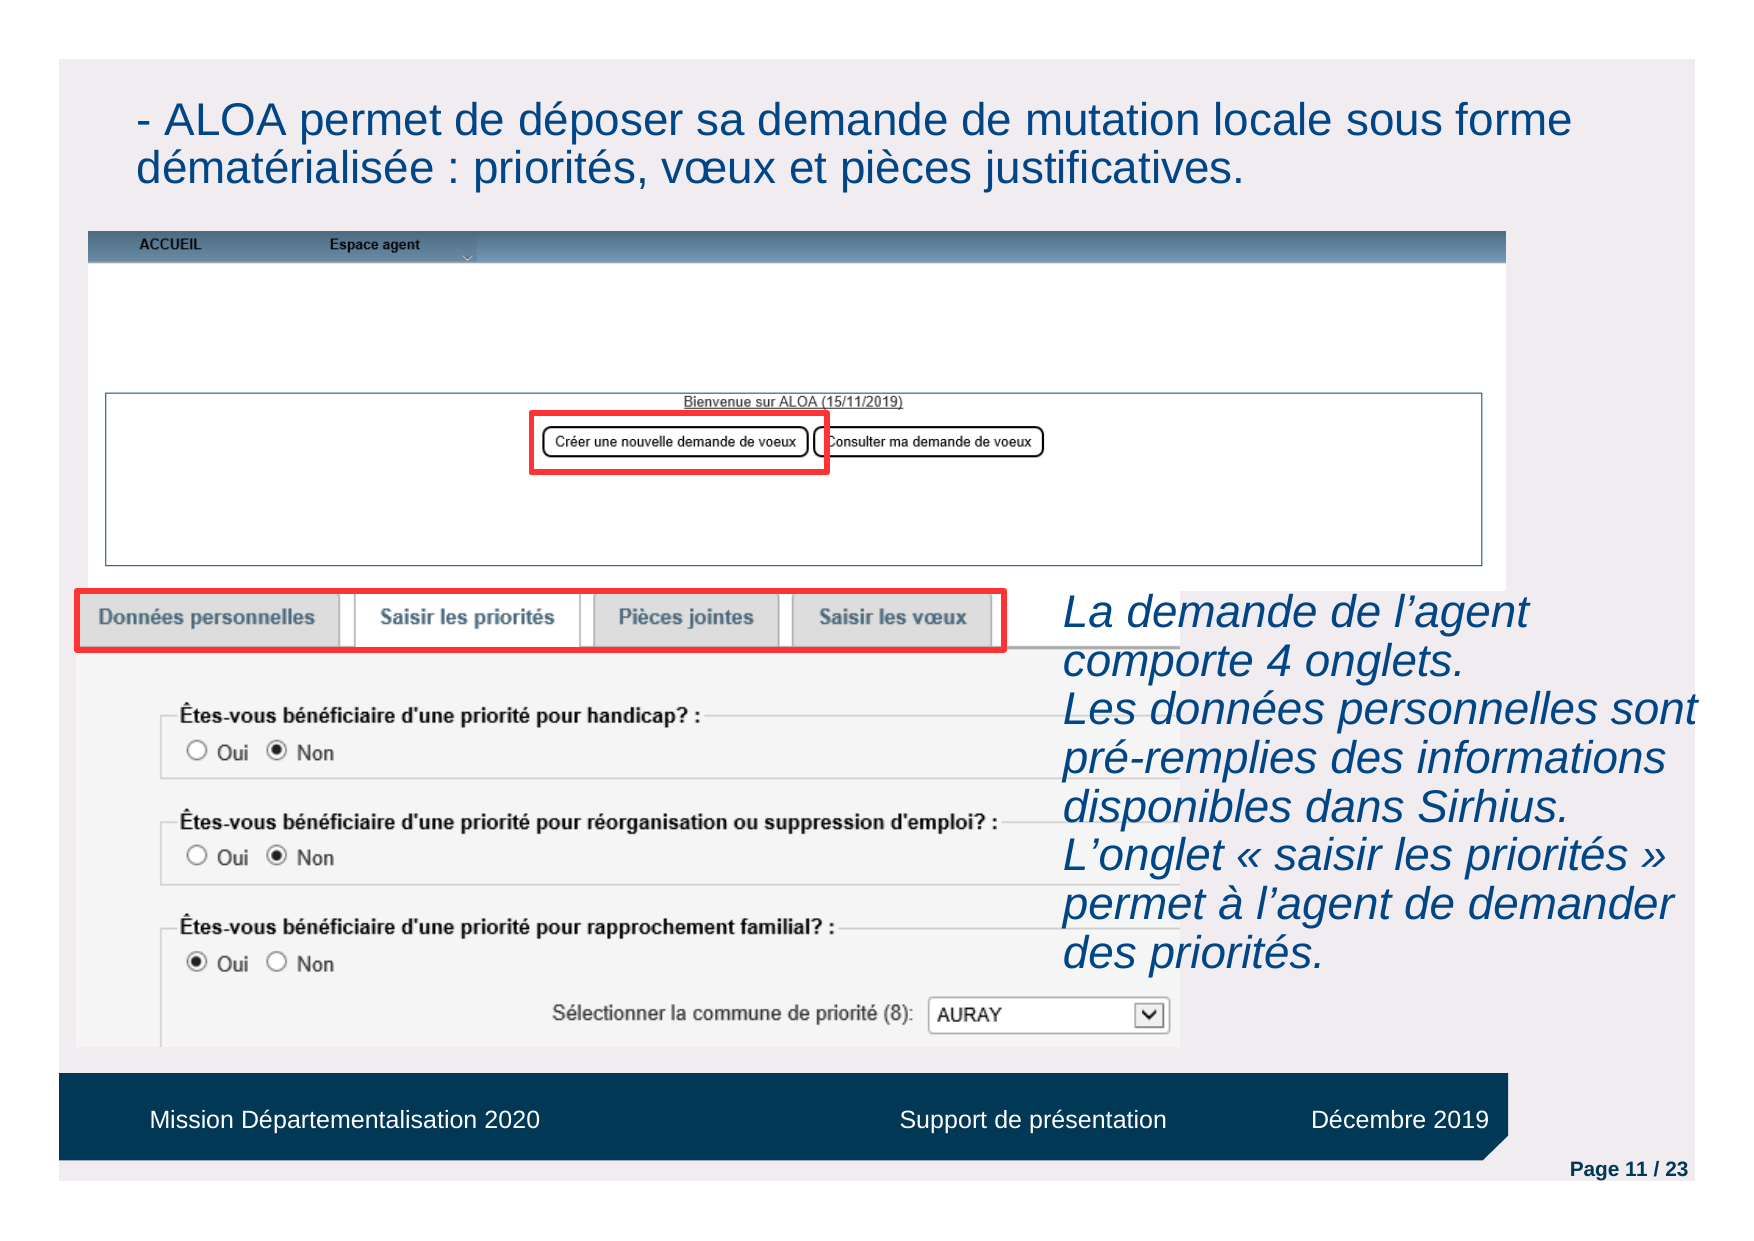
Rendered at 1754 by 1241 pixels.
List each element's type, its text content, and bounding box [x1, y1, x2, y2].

picture [80, 594, 1001, 647]
title La demande de l’agent comporte 4 onglets. Les données personnelles sont pré-remplies des informations disponibles dans Sirhius. L’onglet « saisir les priorités » permet à l’agent de demander des priorités. [1062, 589, 1700, 1029]
picture [76, 231, 1506, 1047]
title - ALOA permet de déposer sa demande de mutation locale sous forme dématérialisée : priorités, vœux et pièces justificatives. [136, 70, 1589, 219]
